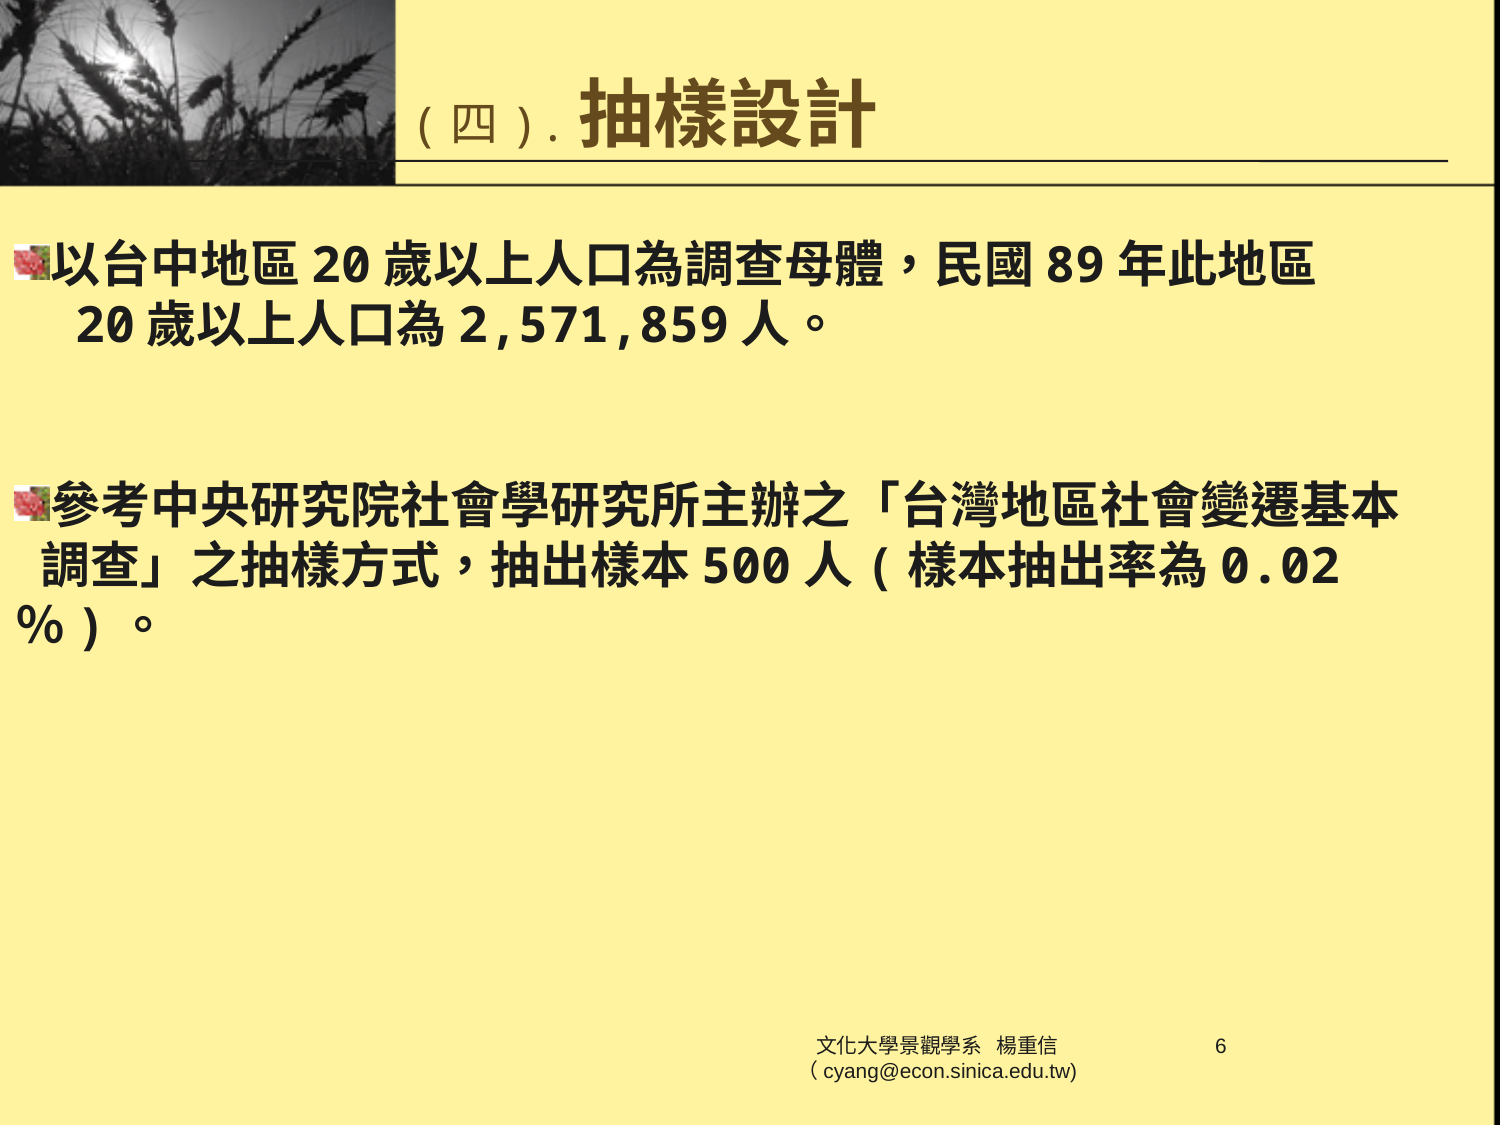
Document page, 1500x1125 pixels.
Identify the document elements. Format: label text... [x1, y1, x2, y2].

text_box 文化大學景觀學系 楊重信（cyang@econ.sinica.edu.tw) [699, 1025, 1175, 1101]
text_box 以台中地區20歲以上人口為調查母體，民國89年此地區 20歲以上人口為2,571,859人。 參考中央研究院社會學研究所主辦之「台灣地區社會變遷基本 調查」之抽樣方式，抽出樣本500人(樣本抽出率為0.02％)。 [0, 225, 1459, 661]
text_box [1200, 1025, 1413, 1101]
title (四).抽樣設計 [395, 42, 1459, 180]
